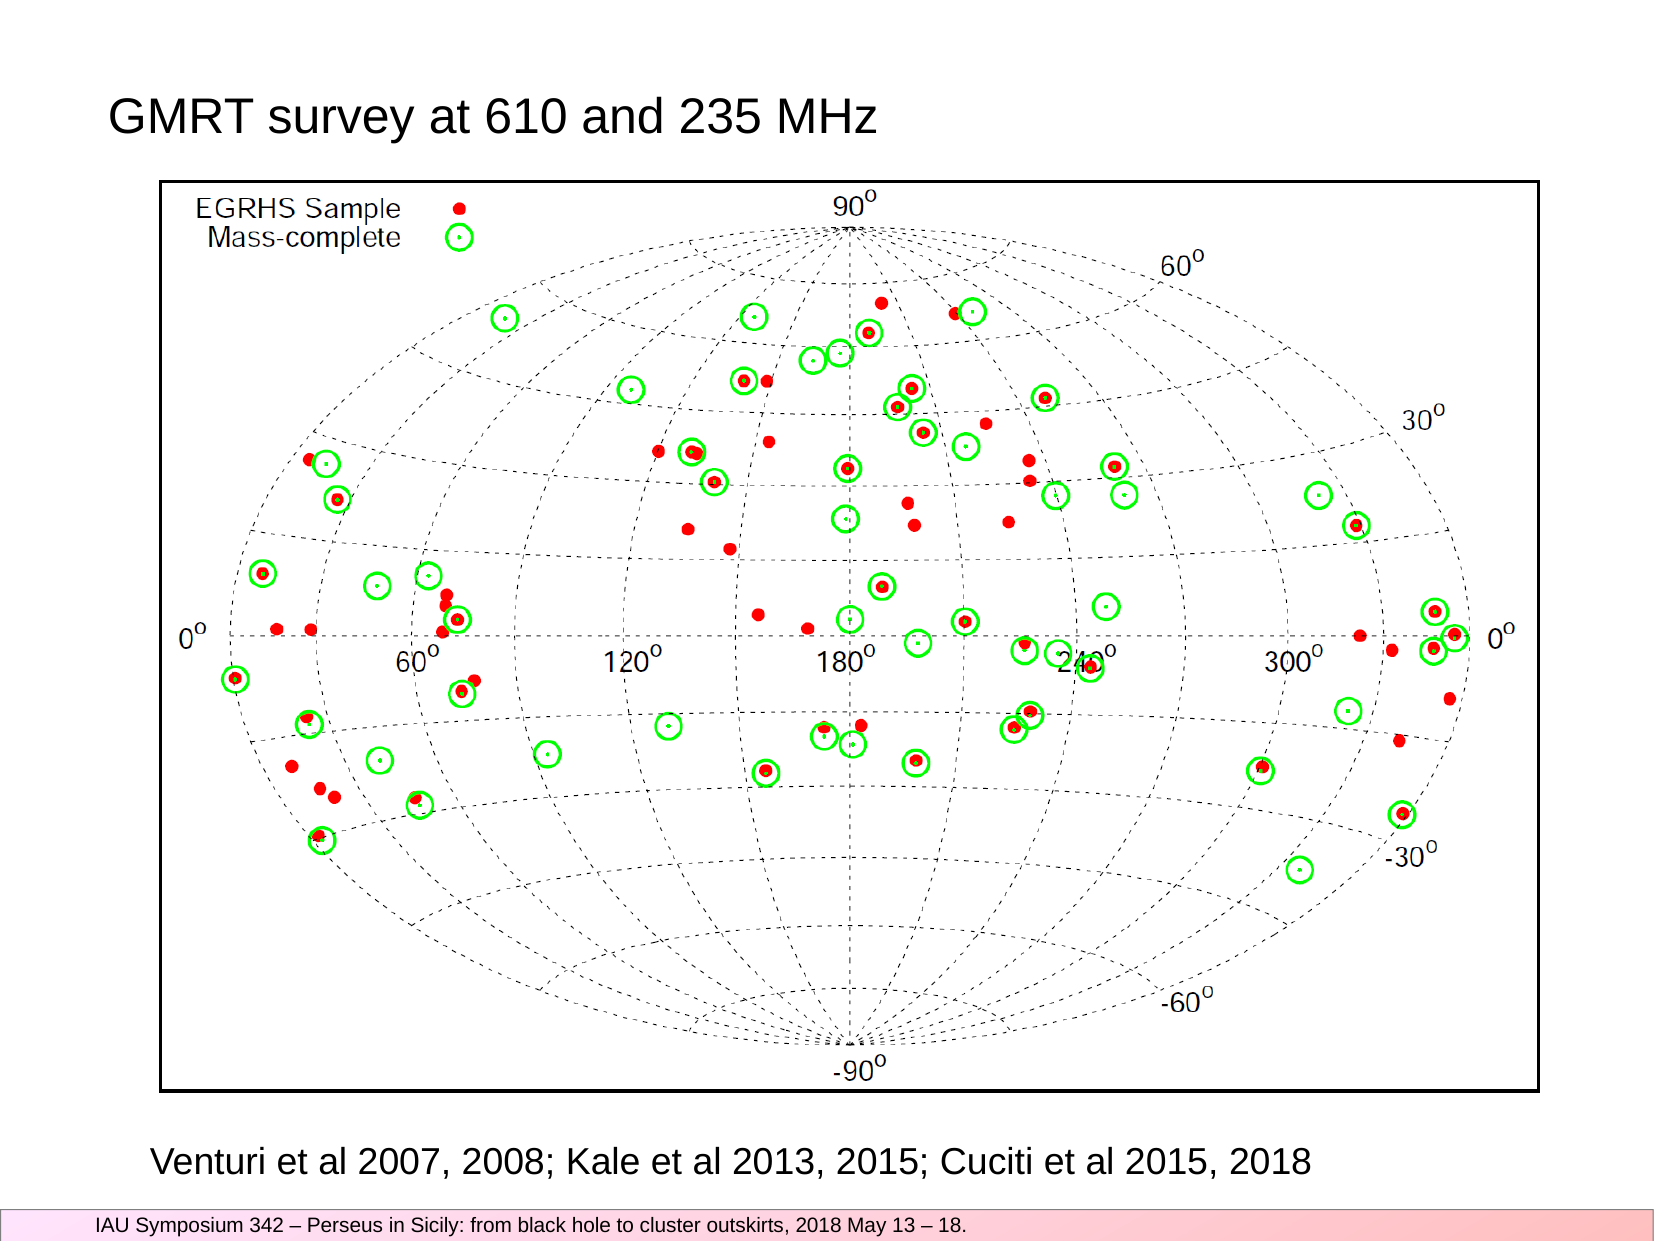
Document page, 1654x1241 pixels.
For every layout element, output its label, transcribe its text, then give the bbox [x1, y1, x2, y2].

text_box Venturi et al 2007, 2008; Kale et al 2013, 2015; Cuciti et al 2015, 2018 [135, 1133, 1654, 1190]
text_box GMRT survey at 610 and 235 MHz [93, 80, 1579, 152]
picture [142, 158, 1561, 1111]
